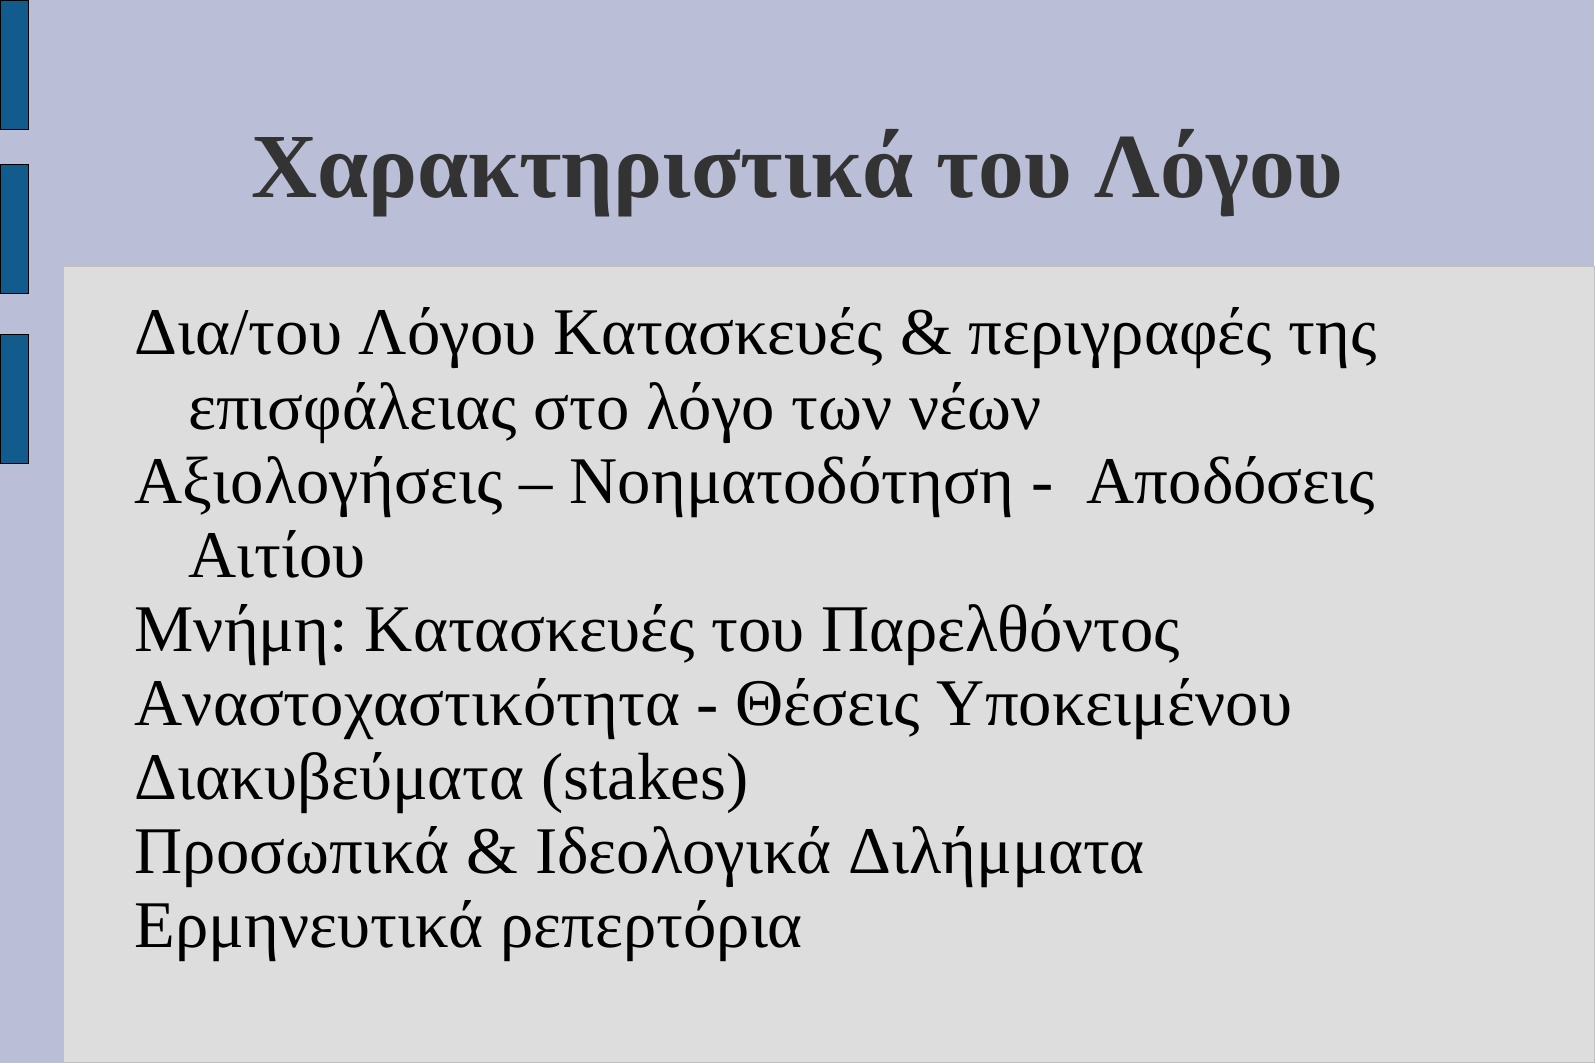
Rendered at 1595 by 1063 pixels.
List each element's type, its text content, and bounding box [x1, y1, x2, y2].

list Δια/του Λόγου Κατασκευές & περιγραφές της επισφάλειας στο λόγο των νέων Αξιολογήσεις – Νοηματοδότηση - Αποδόσεις Αιτίου Μνήμη: Κατασκευές του Παρελθόντος Αναστοχαστικότητα - Θέσεις Υποκειμένου Διακυβεύματα (stakes) Προσωπικά & Ιδεολογικά Διλήμματα Ερμηνευτικά ρεπερτόρια [117, 295, 1479, 963]
title Χαρακτηριστικά του Λόγου [117, 85, 1479, 249]
